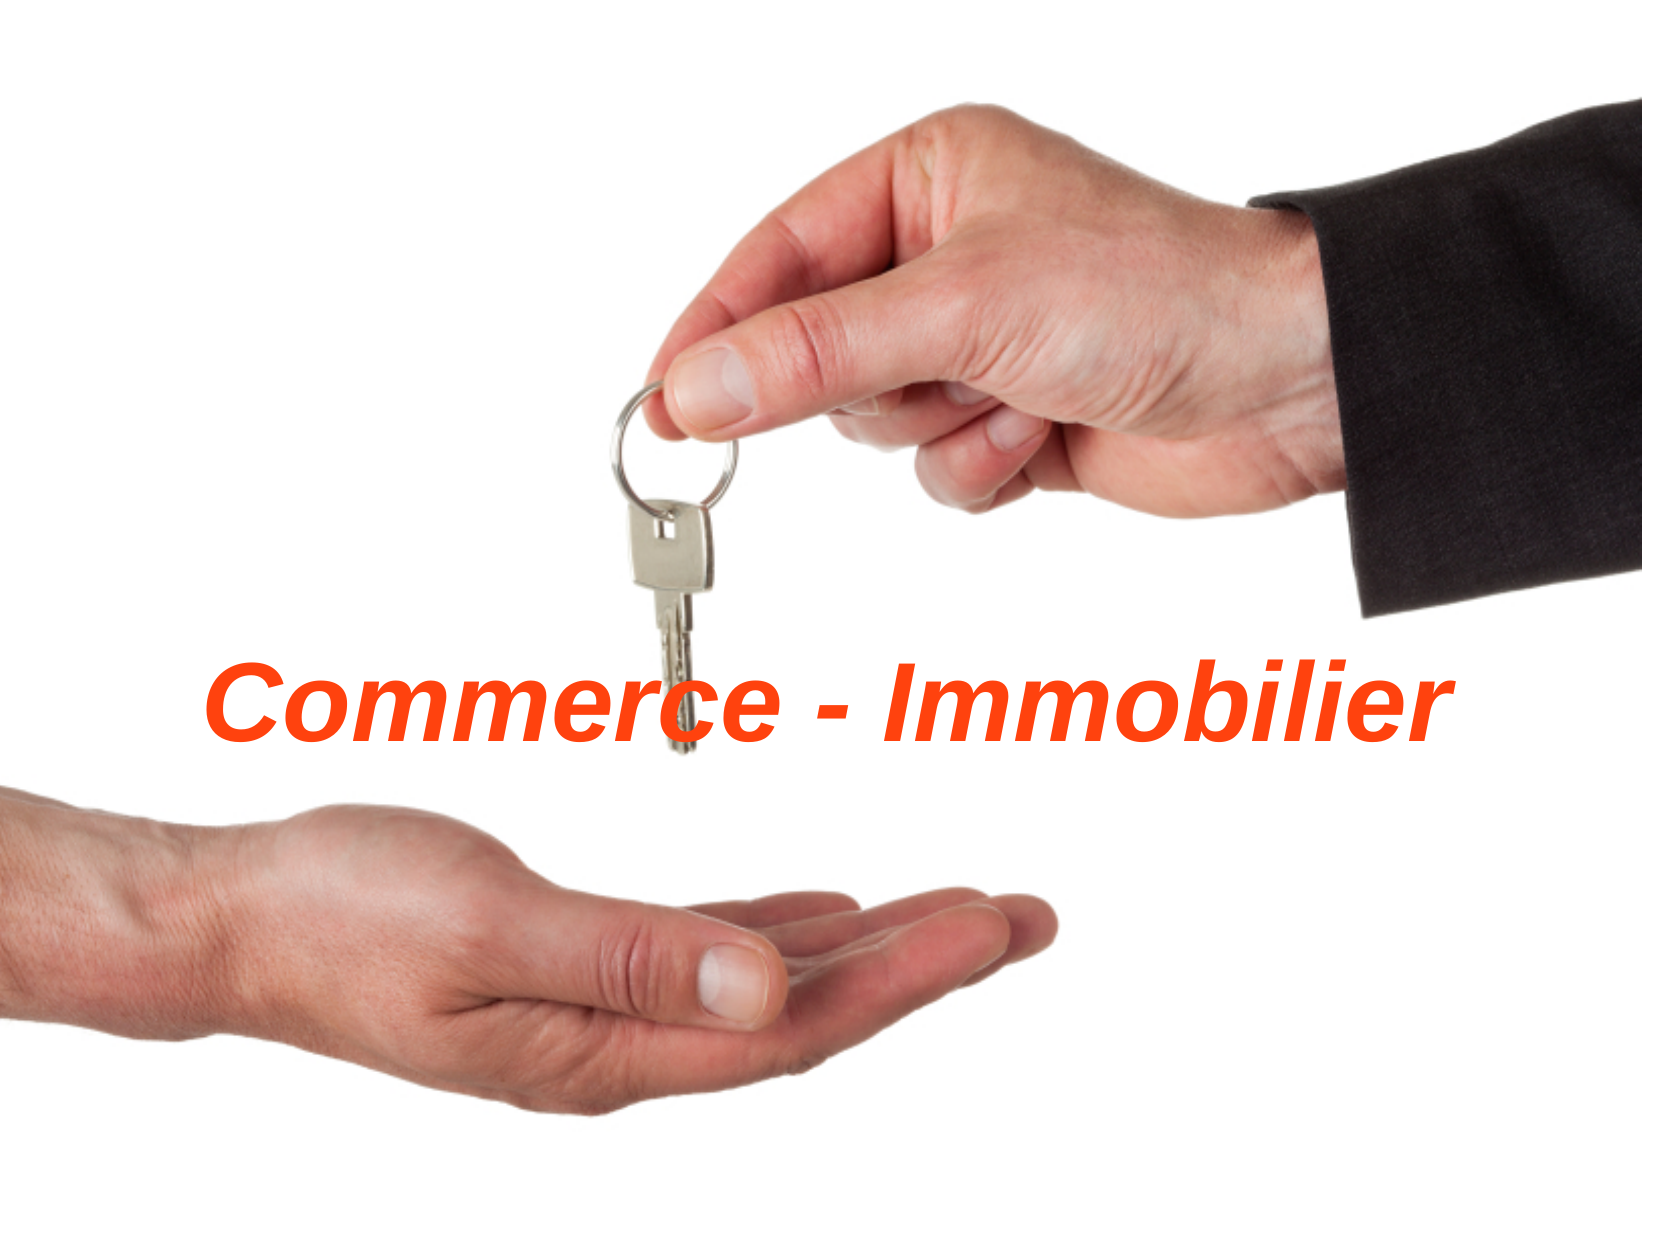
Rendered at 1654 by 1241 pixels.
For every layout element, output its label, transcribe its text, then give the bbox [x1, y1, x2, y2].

picture [0, 47, 1642, 1241]
subtitle Commerce - Immobilier [82, 342, 1571, 1062]
